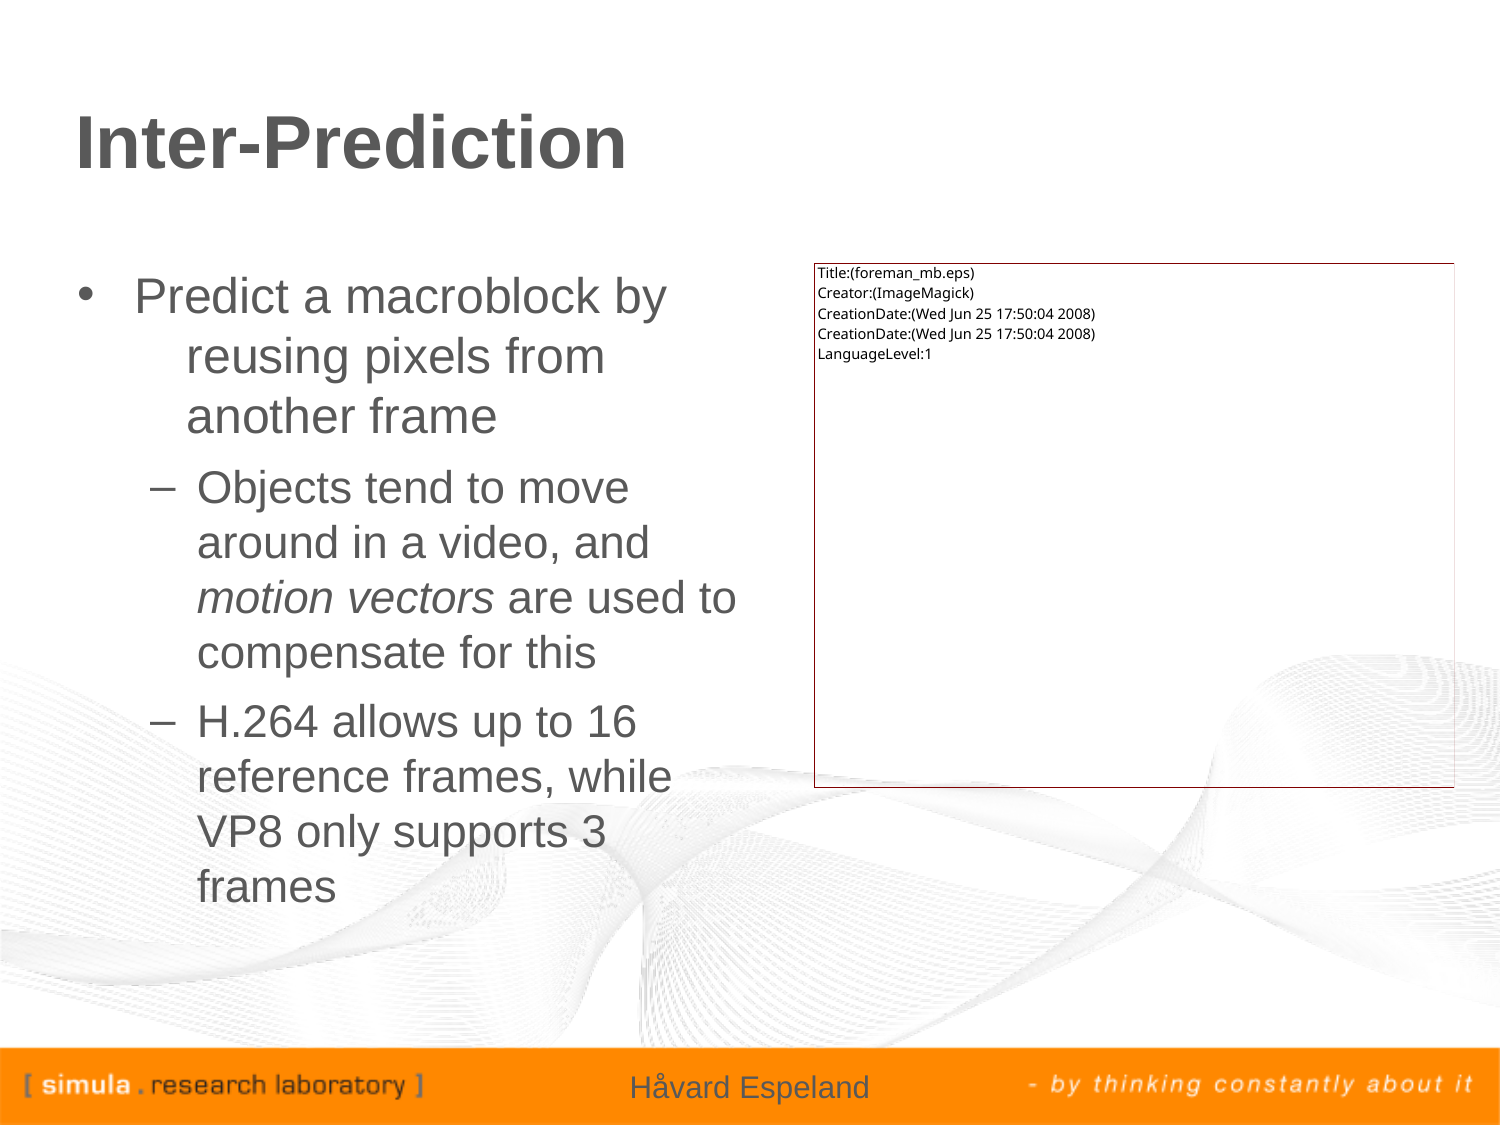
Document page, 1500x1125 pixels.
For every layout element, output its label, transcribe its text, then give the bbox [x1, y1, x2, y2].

title Inter-Prediction [75, 44, 1425, 233]
list Predict a macroblock by reusing pixels from another frame Objects tend to move around in a video, and motion vectors are used to compensate for this H.264 allows up to 16 reference frames, while VP8 only supports 3 frames [75, 263, 751, 1006]
picture [0, 262, 1500, 1125]
